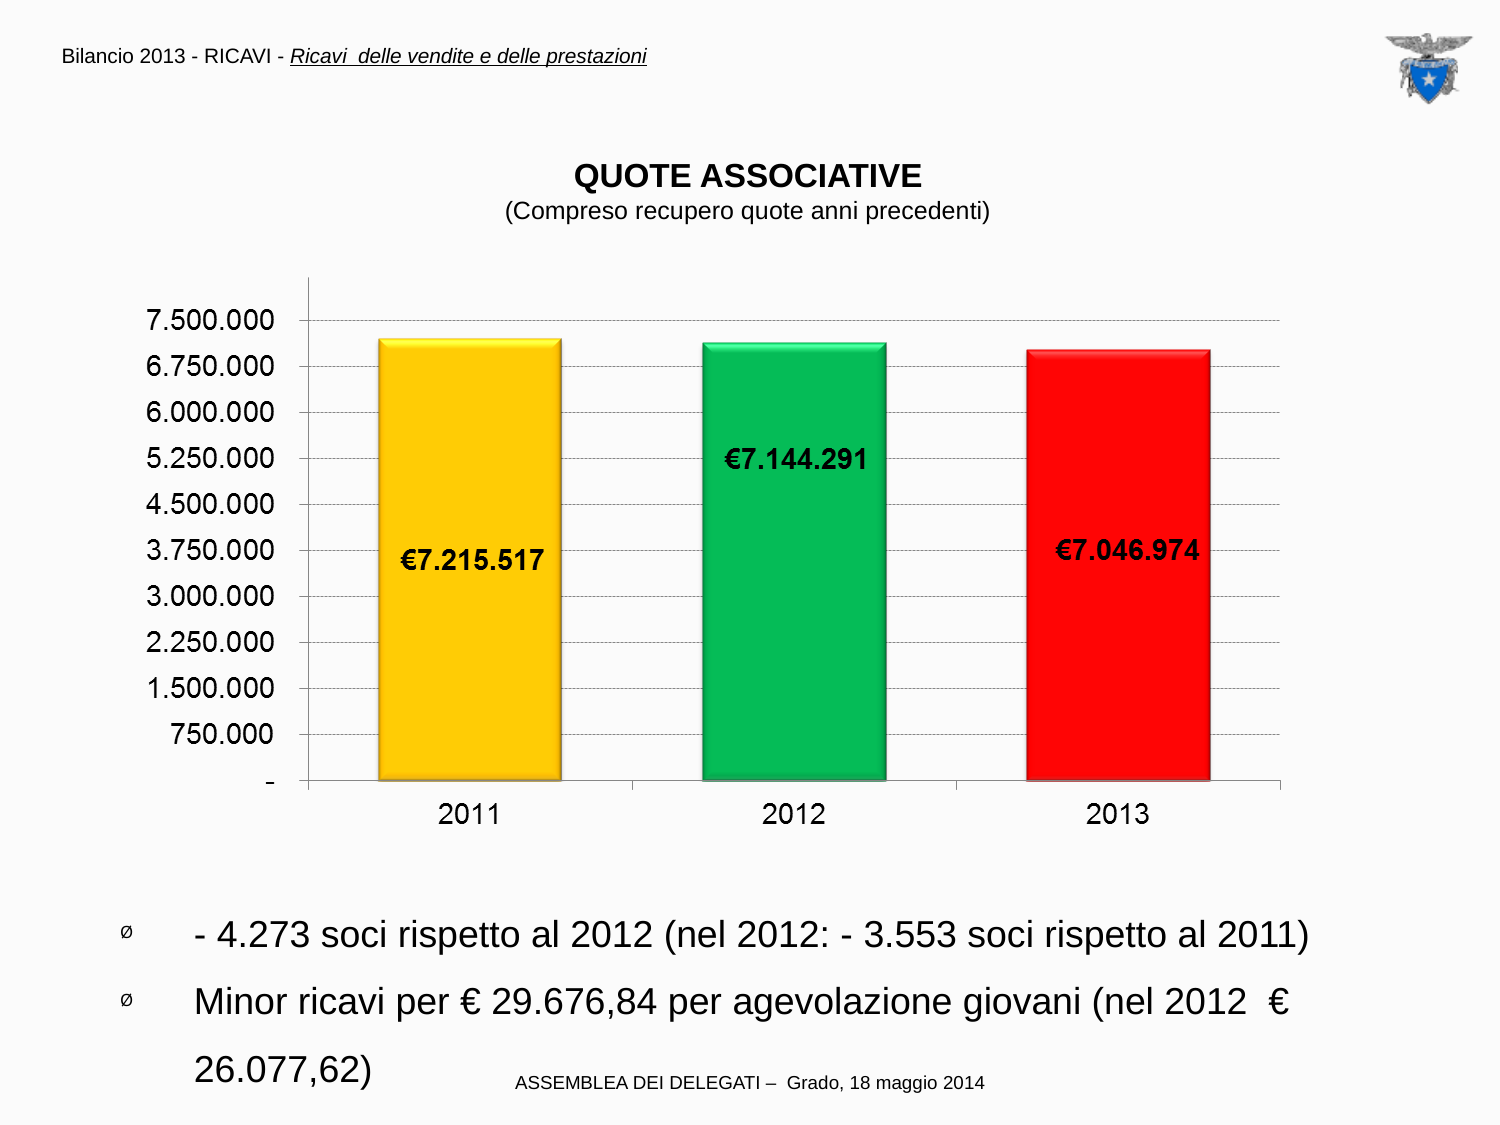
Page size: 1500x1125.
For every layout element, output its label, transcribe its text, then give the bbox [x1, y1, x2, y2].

picture [1382, 29, 1477, 112]
text_box Bilancio 2013 - RICAVI - Ricavi delle vendite e delle prestazioni [46, 35, 715, 76]
picture [116, 243, 1311, 853]
text_box - 4.273 soci rispetto al 2012 (nel 2012: - 3.553 soci rispetto al 2011) Minor ricavi per € 29.676,84 per agevolazione giovani (nel 2012 € 26.077,62) [105, 880, 1412, 1125]
text_box ASSEMBLEA DEI DELEGATI – Grado, 18 maggio 2014 [262, 1062, 1238, 1101]
chart [117, 245, 1313, 855]
text_box QUOTE ASSOCIATIVE (Compreso recupero quote anni precedenti) [257, 139, 1239, 240]
